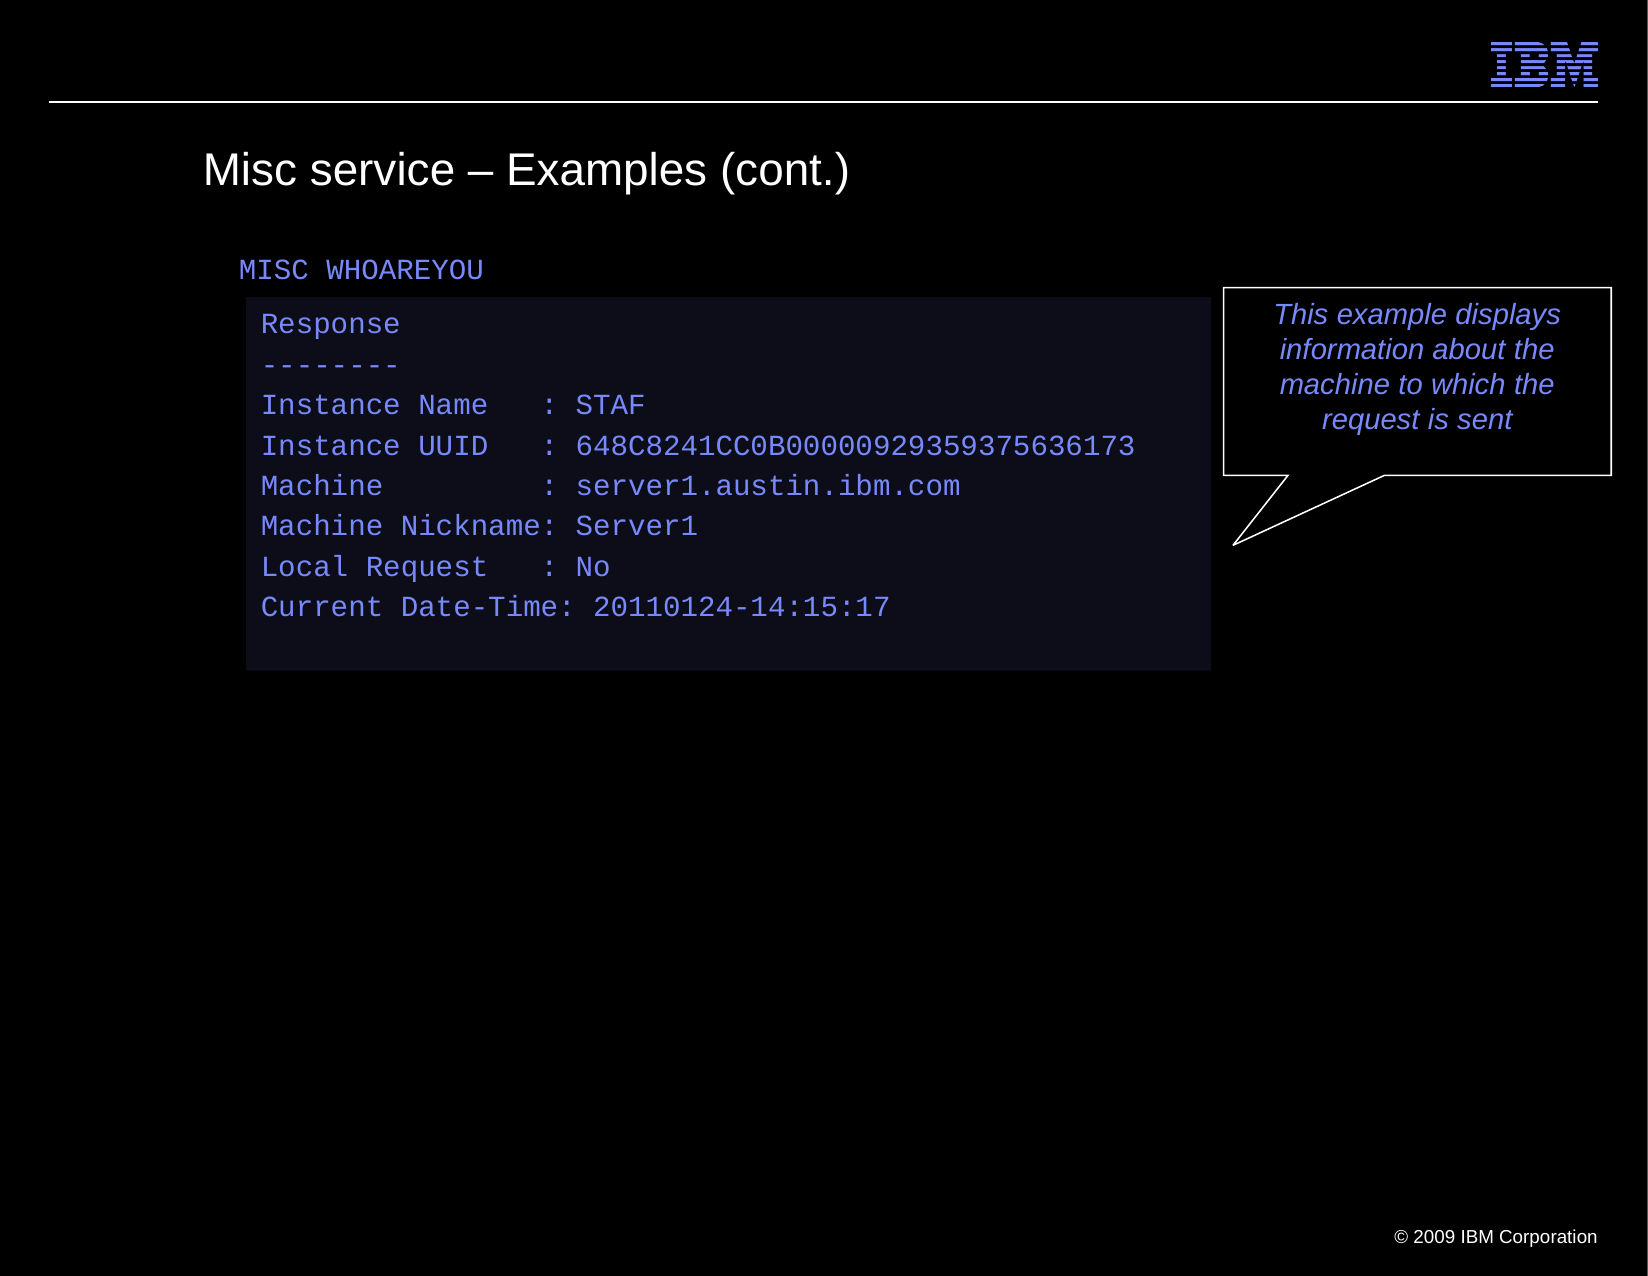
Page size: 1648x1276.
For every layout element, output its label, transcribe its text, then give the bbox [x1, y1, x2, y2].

text_box Response -------- Instance Name : STAF Instance UUID : 648C8241CC0B00000929359375636173 Machine : server1.austin.ibm.com Machine Nickname: Server1 Local Request : No Current Date-Time: 20110124-14:15:17 [246, 297, 1212, 671]
text_box MISC WHOAREYOU [239, 250, 1648, 286]
title Misc service – Examples (cont.) [186, 137, 1648, 231]
picture [1491, 42, 1598, 87]
text_box This example displays information about the machine to which the request is sent [1223, 287, 1612, 546]
